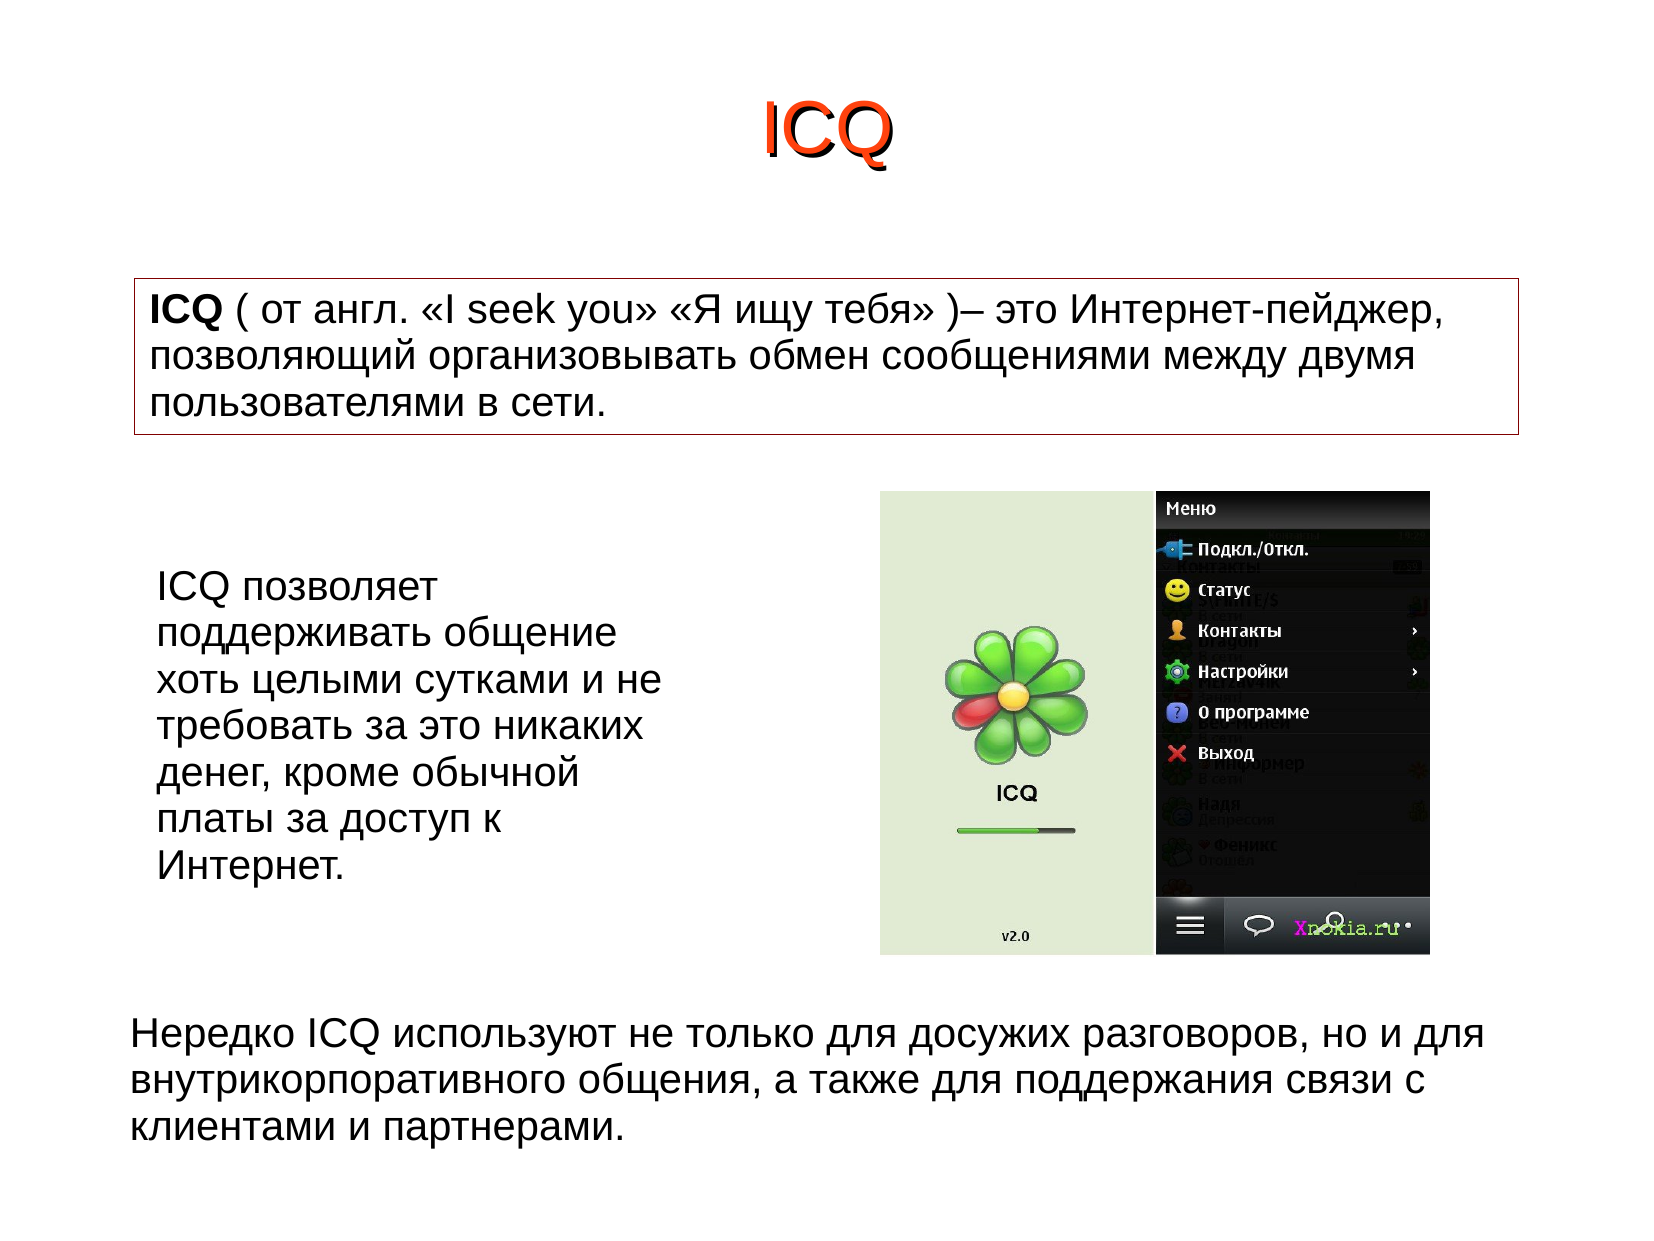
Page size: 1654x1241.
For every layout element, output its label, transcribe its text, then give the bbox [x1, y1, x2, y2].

text_box Нередко ICQ используют не только для досужих разговоров, но и для внутрикорпоративного общения, а также для поддержания связи с клиентами и партнерами. [115, 1002, 1539, 1158]
text_box ICQ [277, 78, 1376, 178]
text_box ICQ позволяет поддерживать общение хоть целыми сутками и не требовать за это никаких денег, кроме обычной платы за доступ к Интернет. [141, 555, 697, 898]
text_box ICQ ( от англ. «I seek you» «Я ищу тебя» )– это Интернет-пейджер, позволяющий организовывать обмен сообщениями между двумя пользователями в сети. [134, 278, 1519, 435]
picture [880, 491, 1430, 957]
